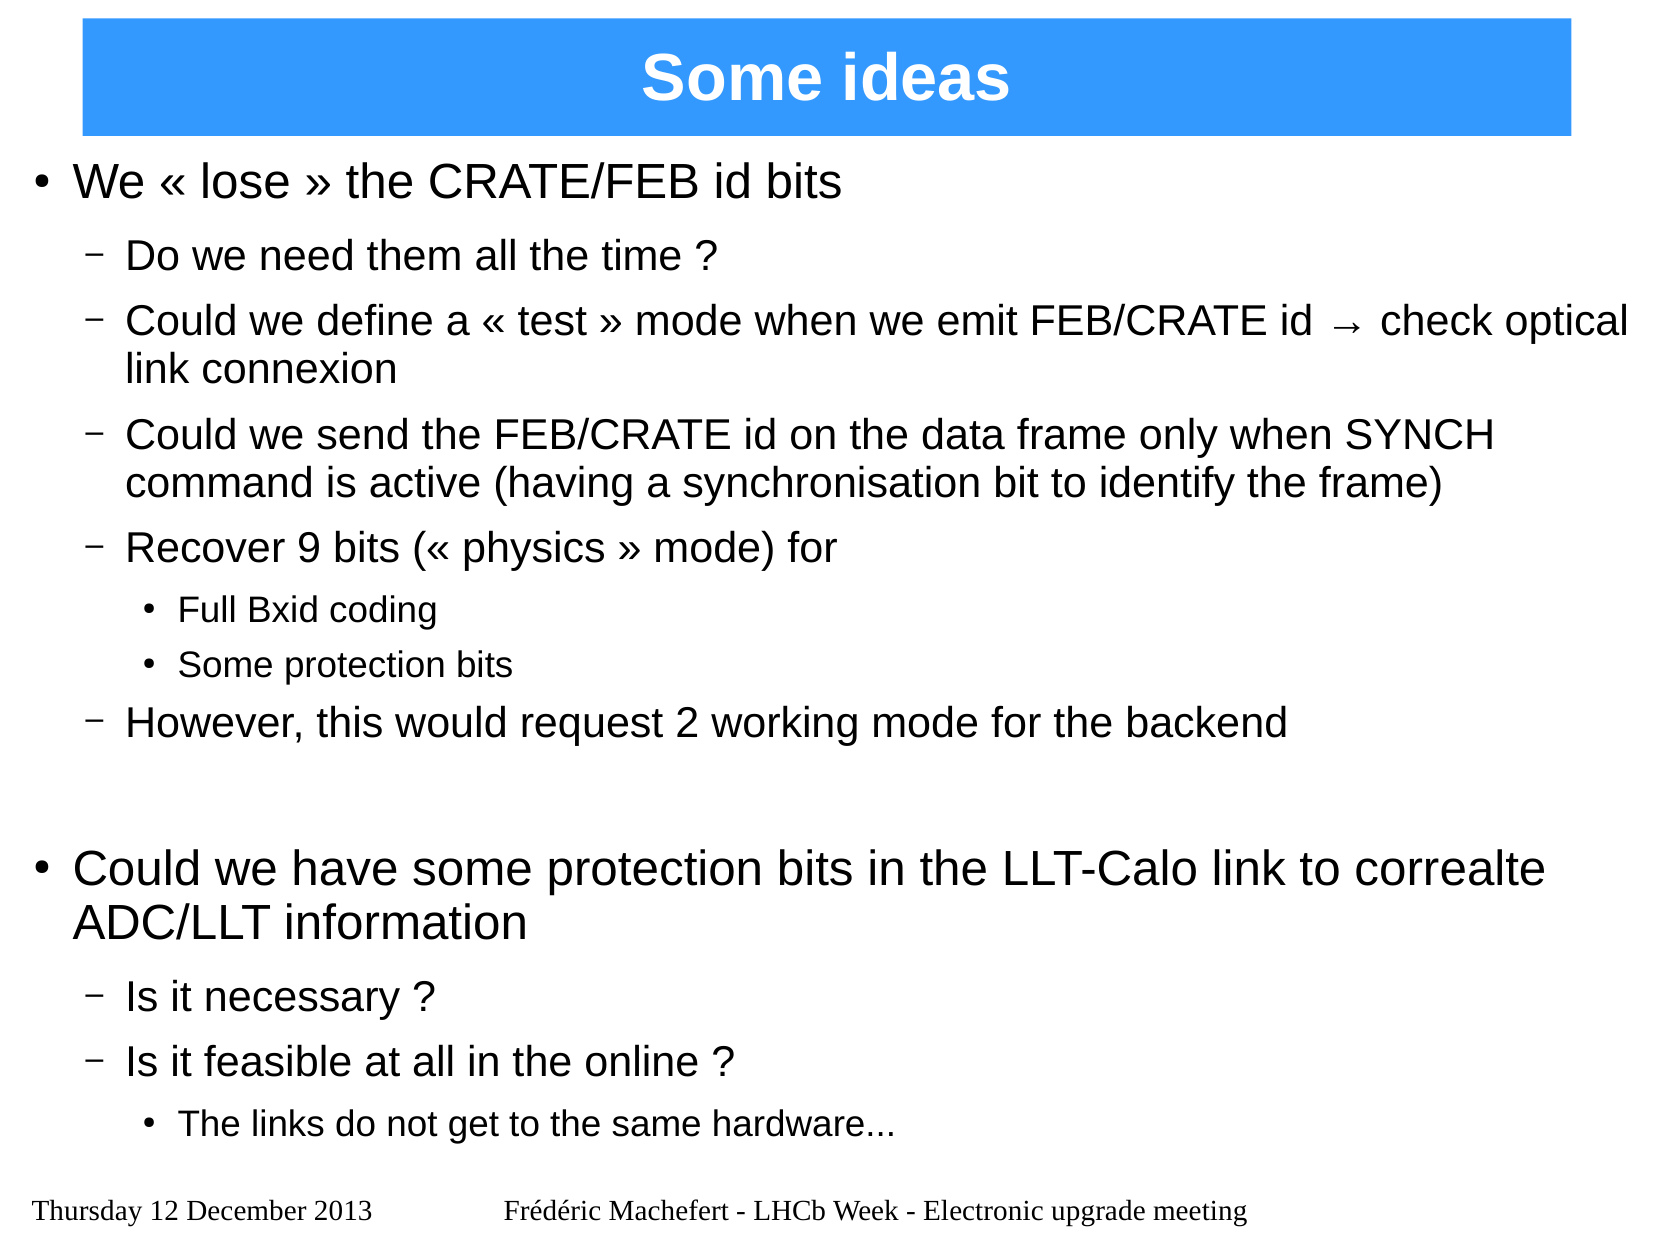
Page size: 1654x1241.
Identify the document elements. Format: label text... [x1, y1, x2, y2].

title Some ideas [82, 18, 1572, 136]
list We « lose » the CRATE/FEB id bits Do we need them all the time ? Could we define a « test » mode when we emit FEB/CRATE id → check optical link connexion Could we send the FEB/CRATE id on the data frame only when SYNCH command is active (having a synchronisation bit to identify the frame) Recover 9 bits (« physics » mode) for Full Bxid coding Some protection bits However, this would request 2 working mode for the backend Could we have some protection bits in the LLT-Calo link to correalte ADC/LLT information Is it necessary ? Is it feasible at all in the online ? The links do not get to the same hardware... [20, 154, 1639, 1159]
